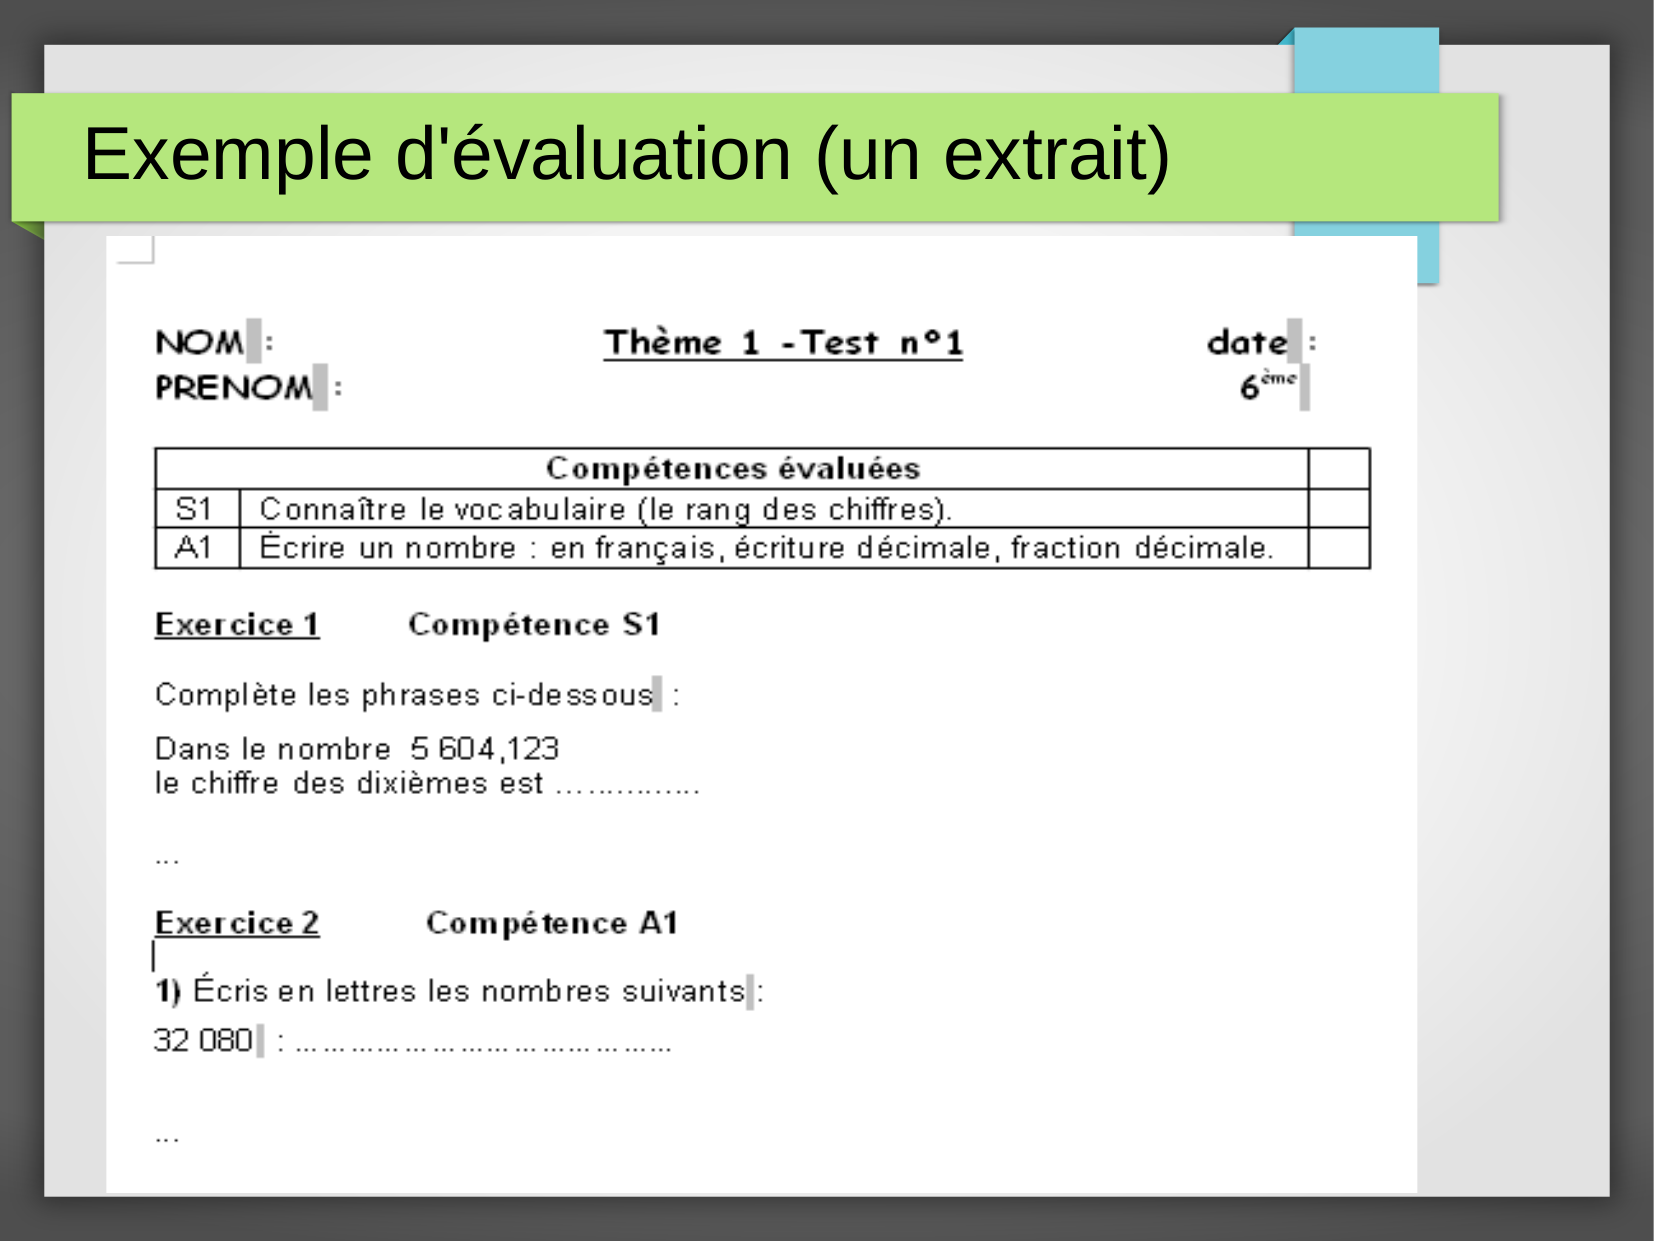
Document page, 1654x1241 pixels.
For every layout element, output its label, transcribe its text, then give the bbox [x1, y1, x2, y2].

picture [0, 0, 1654, 1241]
title Exemple d'évaluation (un extrait) [82, 94, 1264, 213]
